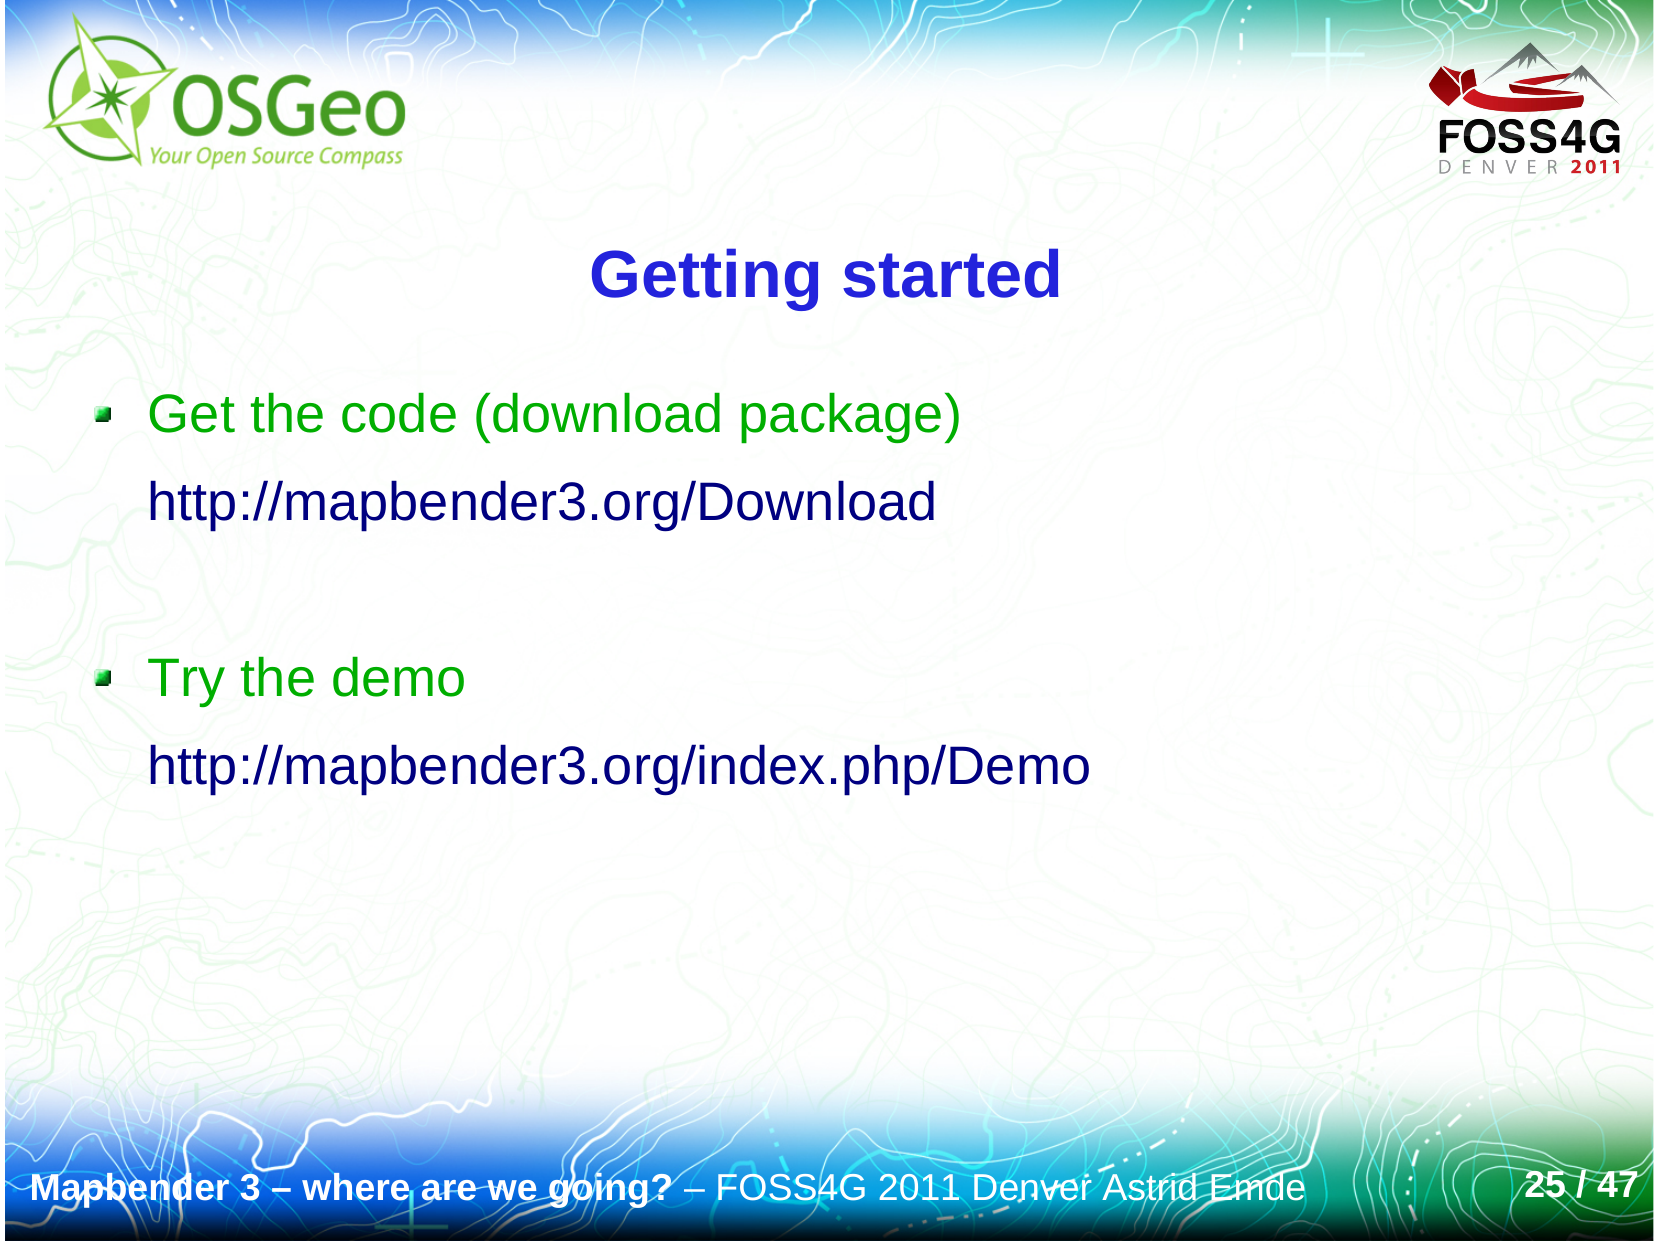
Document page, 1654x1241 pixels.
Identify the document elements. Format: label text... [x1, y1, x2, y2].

picture [5, 0, 1654, 1241]
title Getting started [82, 208, 1571, 342]
list Get the code (download package) http://mapbender3.org/Download Try the demo http://mapbender3.org/index.php/Demo [76, 383, 1565, 1188]
